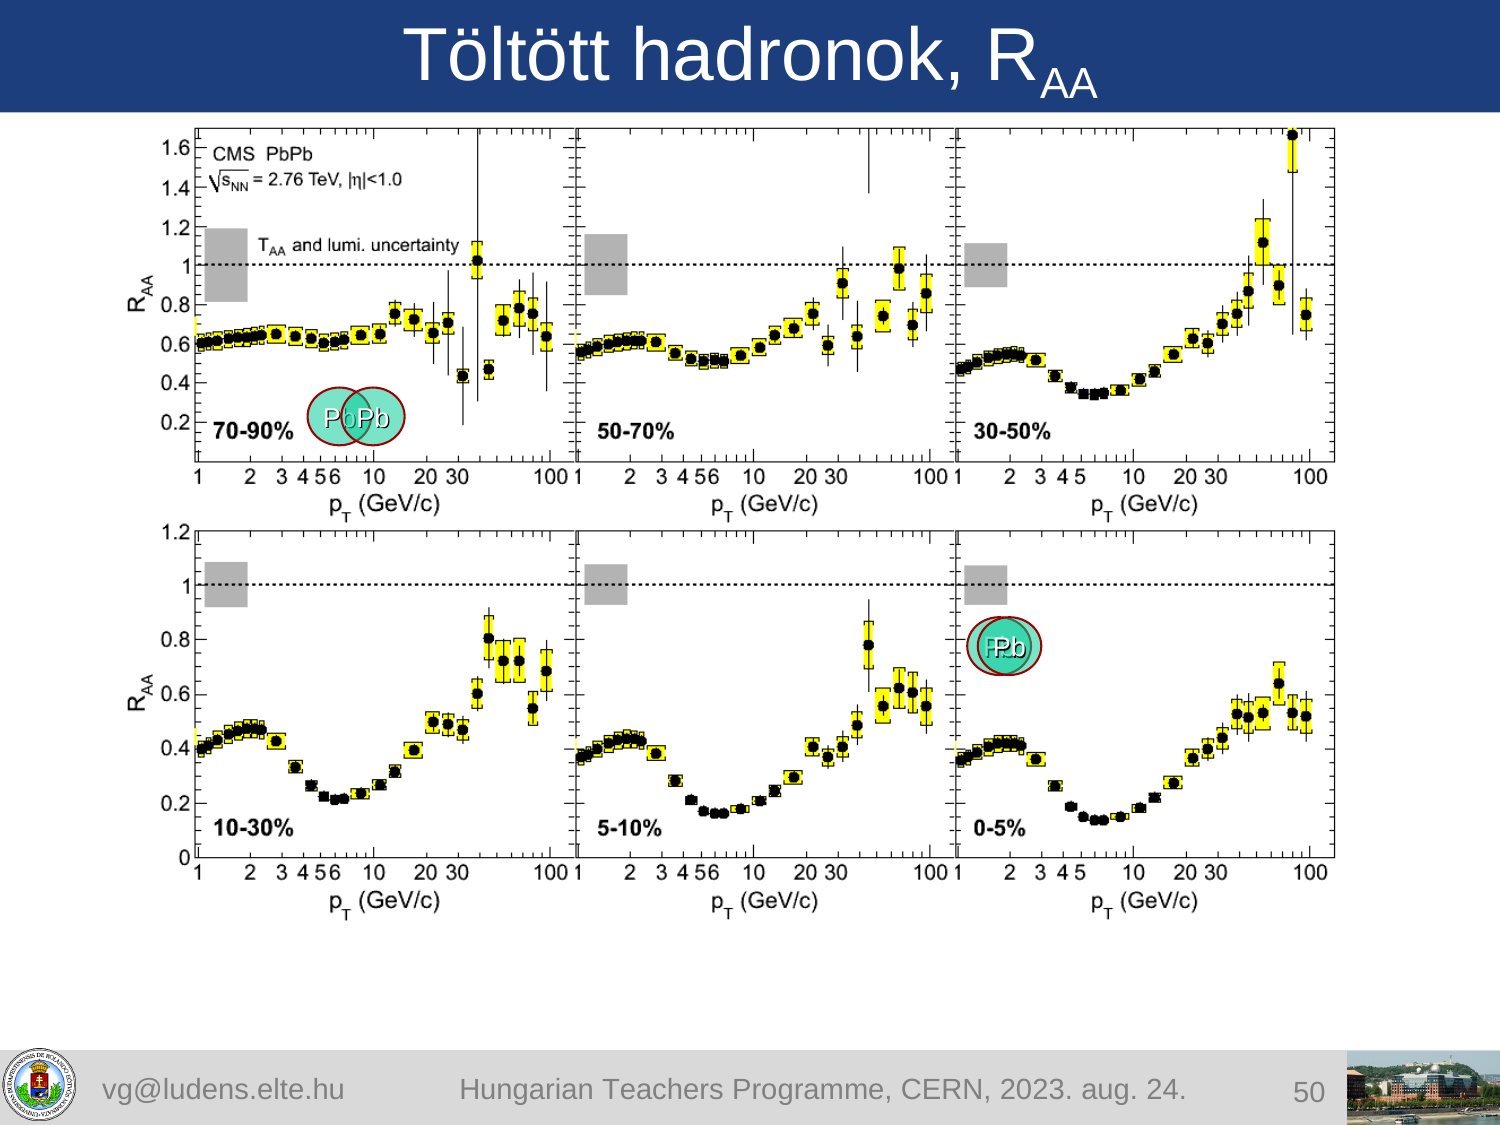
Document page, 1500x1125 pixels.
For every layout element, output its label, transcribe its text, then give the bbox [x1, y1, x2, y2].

title Töltött hadronok, RAA [0, 0, 1500, 113]
text_box Pb [967, 617, 1002, 676]
text_box Pb [977, 617, 1042, 676]
text_box Pb [341, 387, 405, 446]
picture [1347, 1051, 1500, 1125]
text_box Pb [307, 387, 356, 446]
text_box Pb [329, 411, 336, 418]
picture [112, 113, 1351, 951]
picture [2, 1048, 76, 1121]
